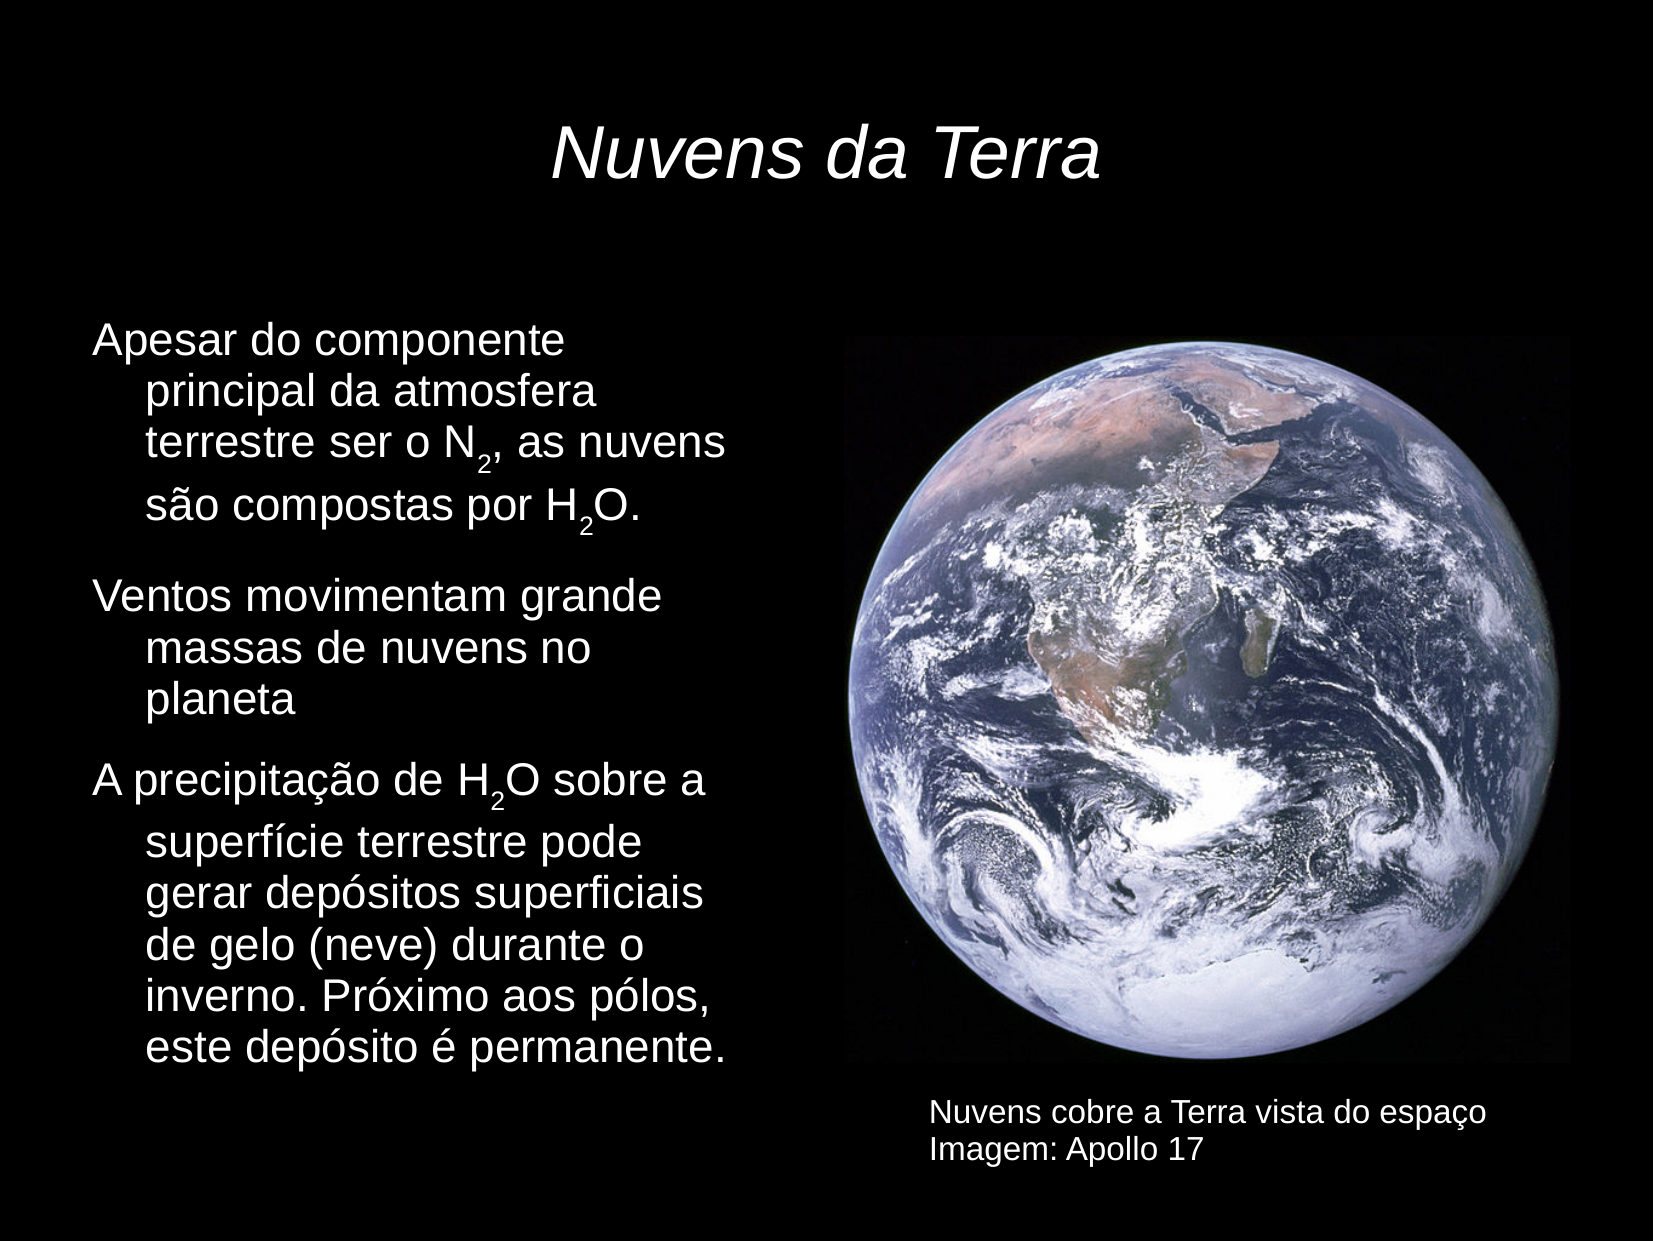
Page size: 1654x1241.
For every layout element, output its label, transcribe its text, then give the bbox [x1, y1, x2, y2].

title Nuvens da Terra [82, 49, 1571, 257]
list Apesar do componente principal da atmosfera terrestre ser o N2, as nuvens são compostas por H2O. Ventos movimentam grande massas de nuvens no planeta A precipitação de H2O sobre a superfície terrestre pode gerar depósitos superficiais de gelo (neve) durante o inverno. Próximo aos pólos, este depósito é permanente. [75, 313, 751, 1187]
text_box Nuvens cobre a Terra vista do espaço Imagem: Apollo 17 [914, 1085, 1507, 1184]
picture [844, 336, 1571, 1063]
